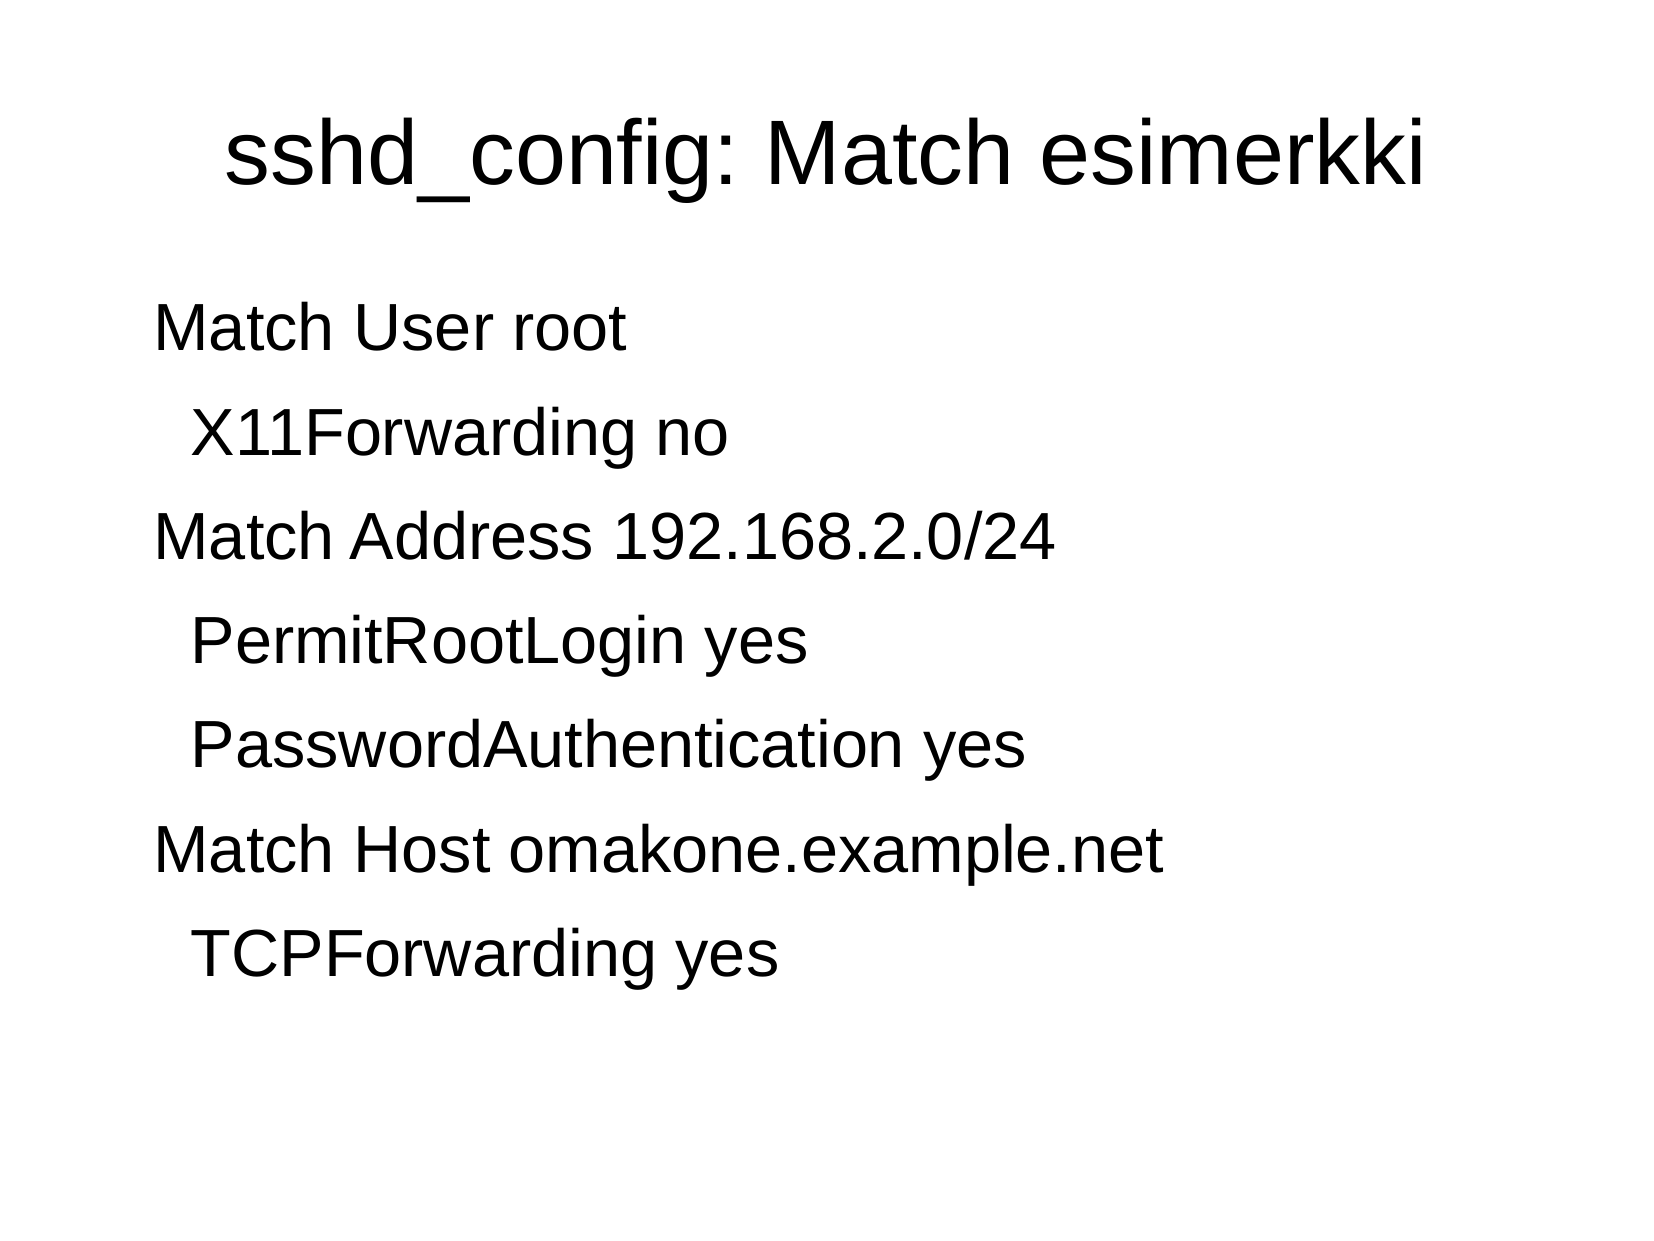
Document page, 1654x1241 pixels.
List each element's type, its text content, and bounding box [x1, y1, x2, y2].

list Match User root X11Forwarding no Match Address 192.168.2.0/24 PermitRootLogin yes PasswordAuthentication yes Match Host omakone.example.net TCPForwarding yes [82, 290, 1571, 1010]
title sshd_config: Match esimerkki [82, 49, 1571, 257]
